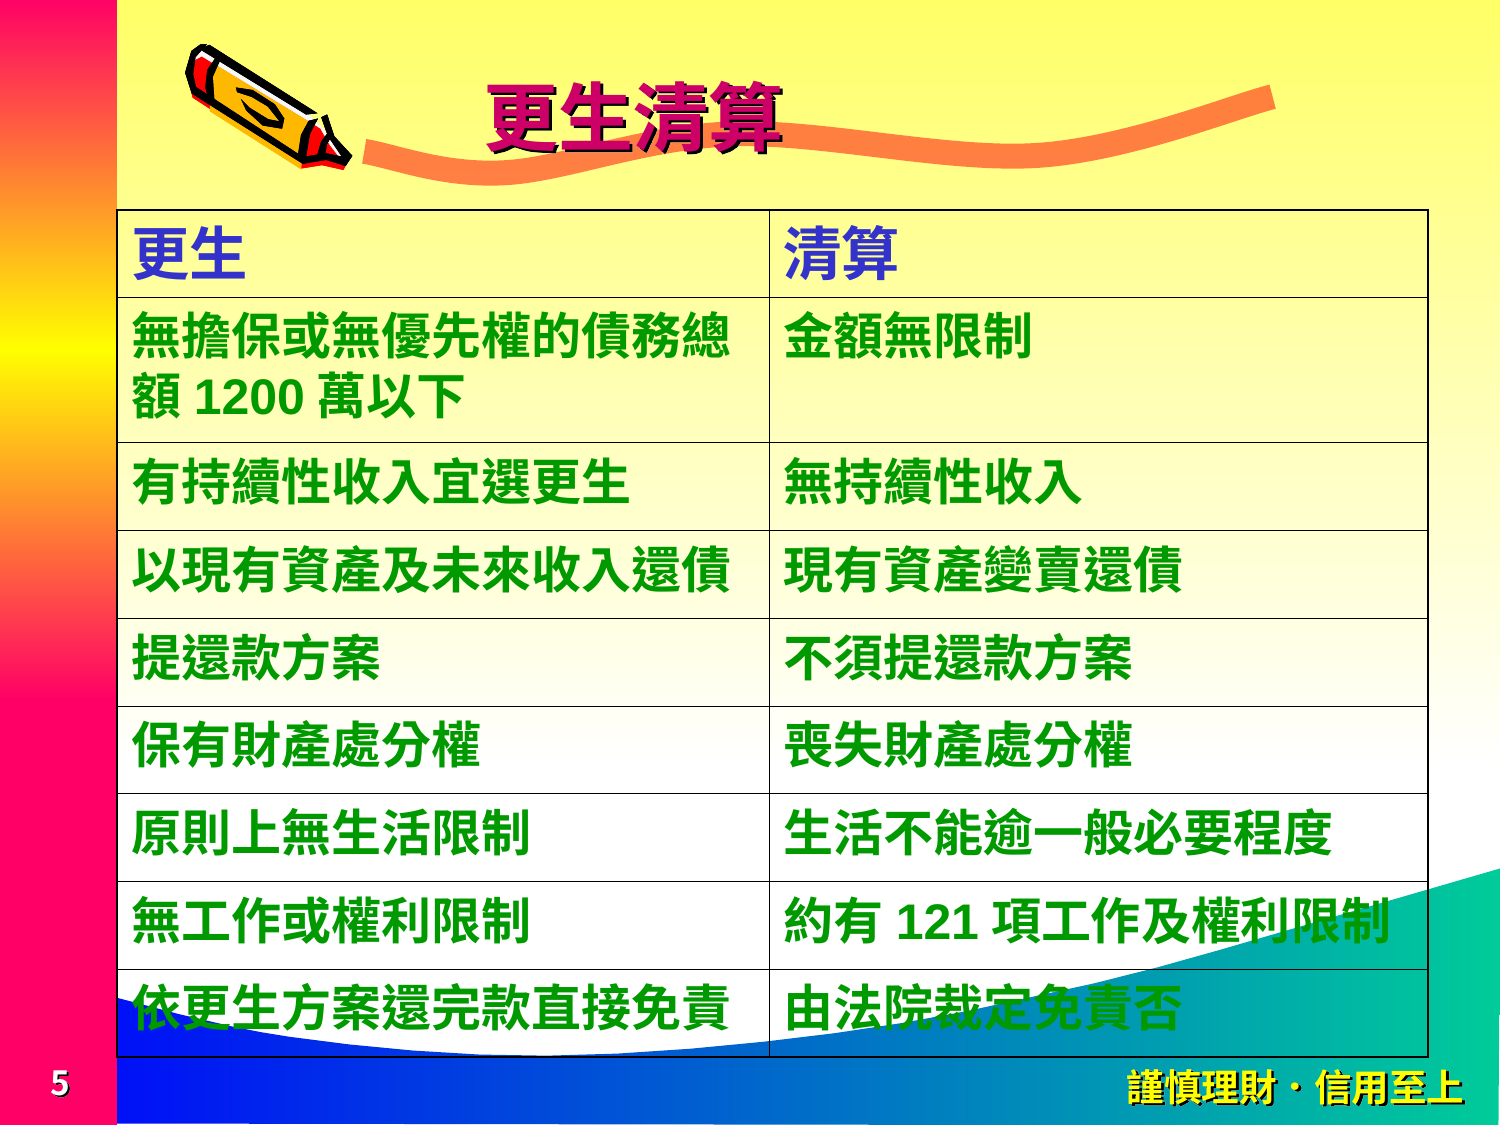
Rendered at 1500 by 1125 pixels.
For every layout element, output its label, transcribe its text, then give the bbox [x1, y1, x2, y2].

table_cell 無持續性收入 [770, 443, 1427, 530]
table_cell 生活不能逾一般必要程度 [770, 794, 1427, 881]
table_cell 原則上無生活限制 [118, 794, 769, 881]
table_cell 現有資產變賣還債 [770, 531, 1427, 618]
table_header 清算 [770, 211, 1427, 297]
table_header 更生 [118, 211, 769, 297]
title 更生清算 [469, 62, 1438, 163]
table_cell 約有121項工作及權利限制 [770, 882, 1427, 969]
table_cell 有持續性收入宜選更生 [118, 443, 769, 530]
table_cell 無擔保或無優先權的債務總額1200萬以下 [118, 298, 769, 442]
table_cell 保有財產處分權 [118, 707, 769, 793]
table_cell 金額無限制 [770, 298, 1427, 442]
table_cell 不須提還款方案 [770, 619, 1427, 706]
table_cell 由法院裁定免責否 [770, 970, 1427, 1056]
table_cell 喪失財產處分權 [770, 707, 1427, 793]
table_cell 提還款方案 [118, 619, 769, 706]
table_cell 依更生方案還完款直接免責 [118, 970, 769, 1056]
table_cell 以現有資產及未來收入還債 [118, 531, 769, 618]
table_cell 無工作或權利限制 [118, 882, 769, 969]
